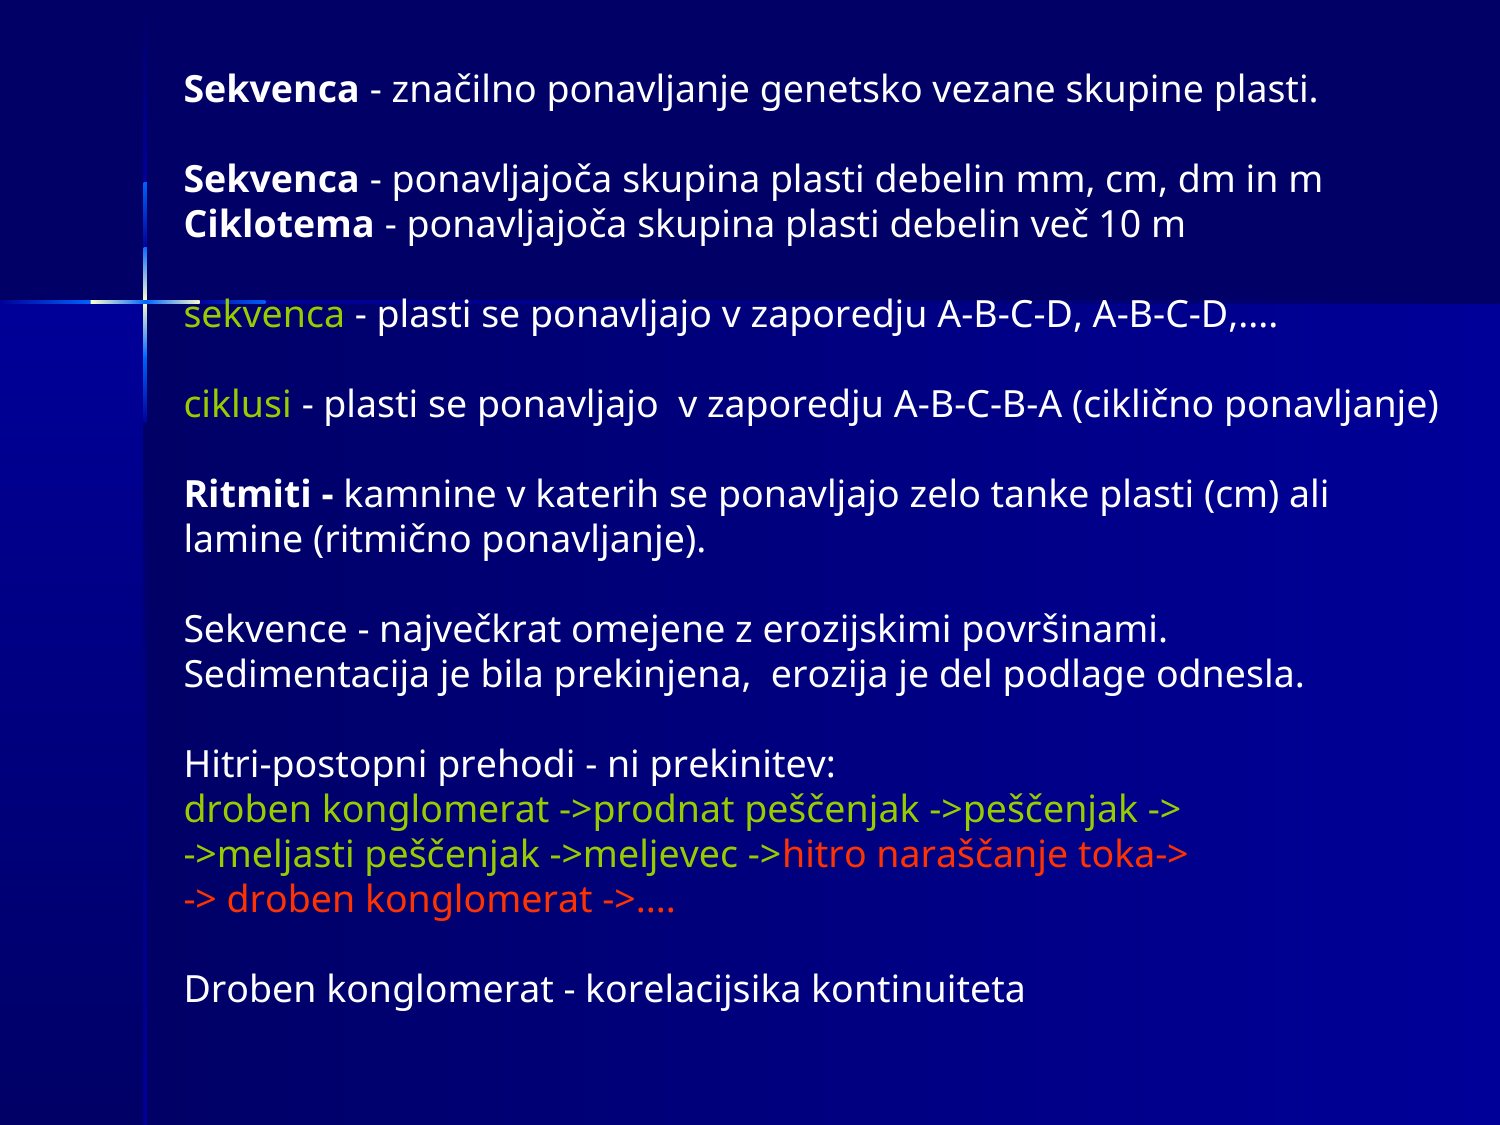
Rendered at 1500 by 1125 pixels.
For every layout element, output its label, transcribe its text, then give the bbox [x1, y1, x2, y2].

text_box Sekvenca - značilno ponavljanje genetsko vezane skupine plasti. Sekvenca - ponavljajoča skupina plasti debelin mm, cm, dm in m Ciklotema - ponavljajoča skupina plasti debelin več 10 m sekvenca - plasti se ponavljajo v zaporedju A-B-C-D, A-B-C-D,.... ciklusi - plasti se ponavljajo v zaporedju A-B-C-B-A (ciklično ponavljanje) Ritmiti - kamnine v katerih se ponavljajo zelo tanke plasti (cm) ali lamine (ritmično ponavljanje). Sekvence - največkrat omejene z erozijskimi površinami. Sedimentacija je bila prekinjena, erozija je del podlage odnesla. Hitri-postopni prehodi - ni prekinitev: droben konglomerat ->prodnat peščenjak ->peščenjak -> ->meljasti peščenjak ->meljevec ->hitro naraščanje toka-> -> droben konglomerat ->.... Droben konglomerat - korelacijsika kontinuiteta [168, 56, 1456, 1063]
